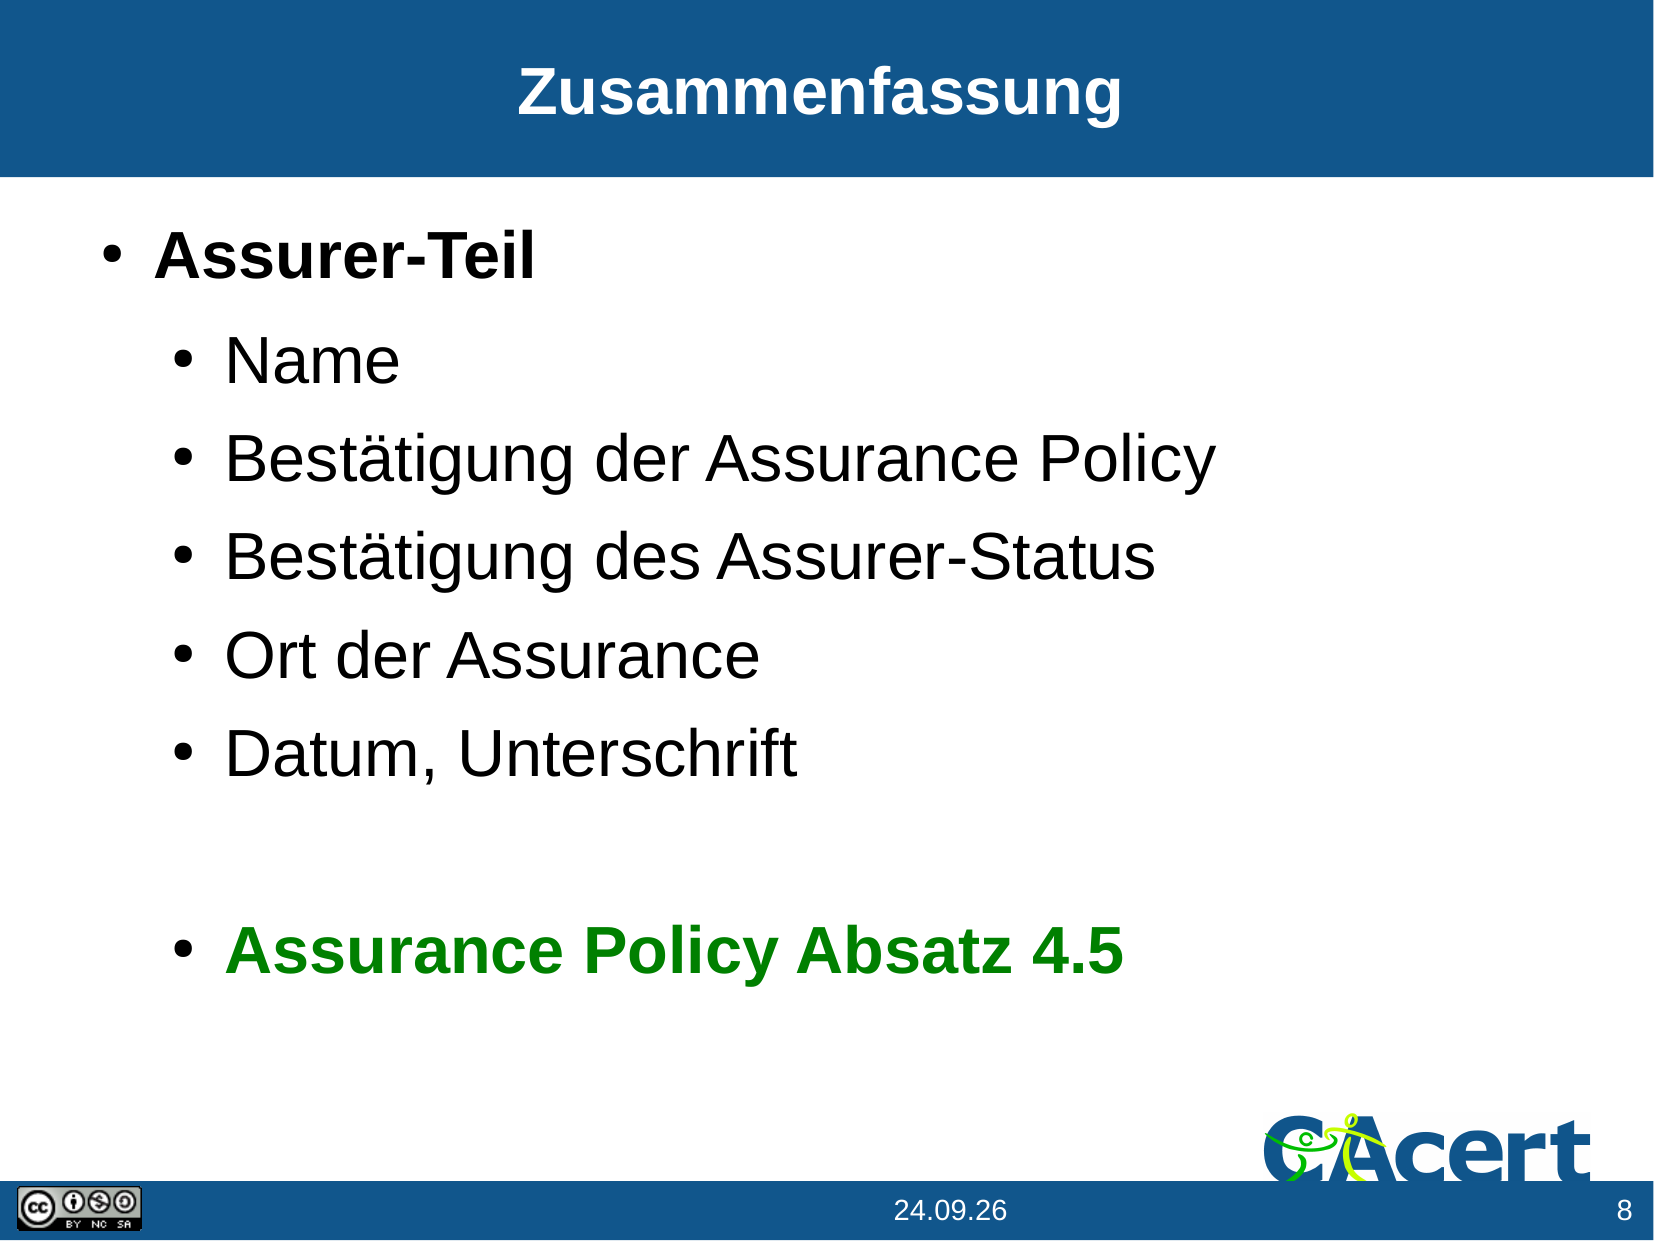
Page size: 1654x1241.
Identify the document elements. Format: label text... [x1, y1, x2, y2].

picture [17, 1186, 142, 1231]
title Zusammenfassung [76, 17, 1565, 166]
list Assurer-Teil Name Bestätigung der Assurance Policy Bestätigung des Assurer-Status Ort der Assurance Datum, Unterschrift Assurance Policy Absatz 4.5 [82, 218, 1571, 1091]
picture [1263, 1112, 1591, 1181]
